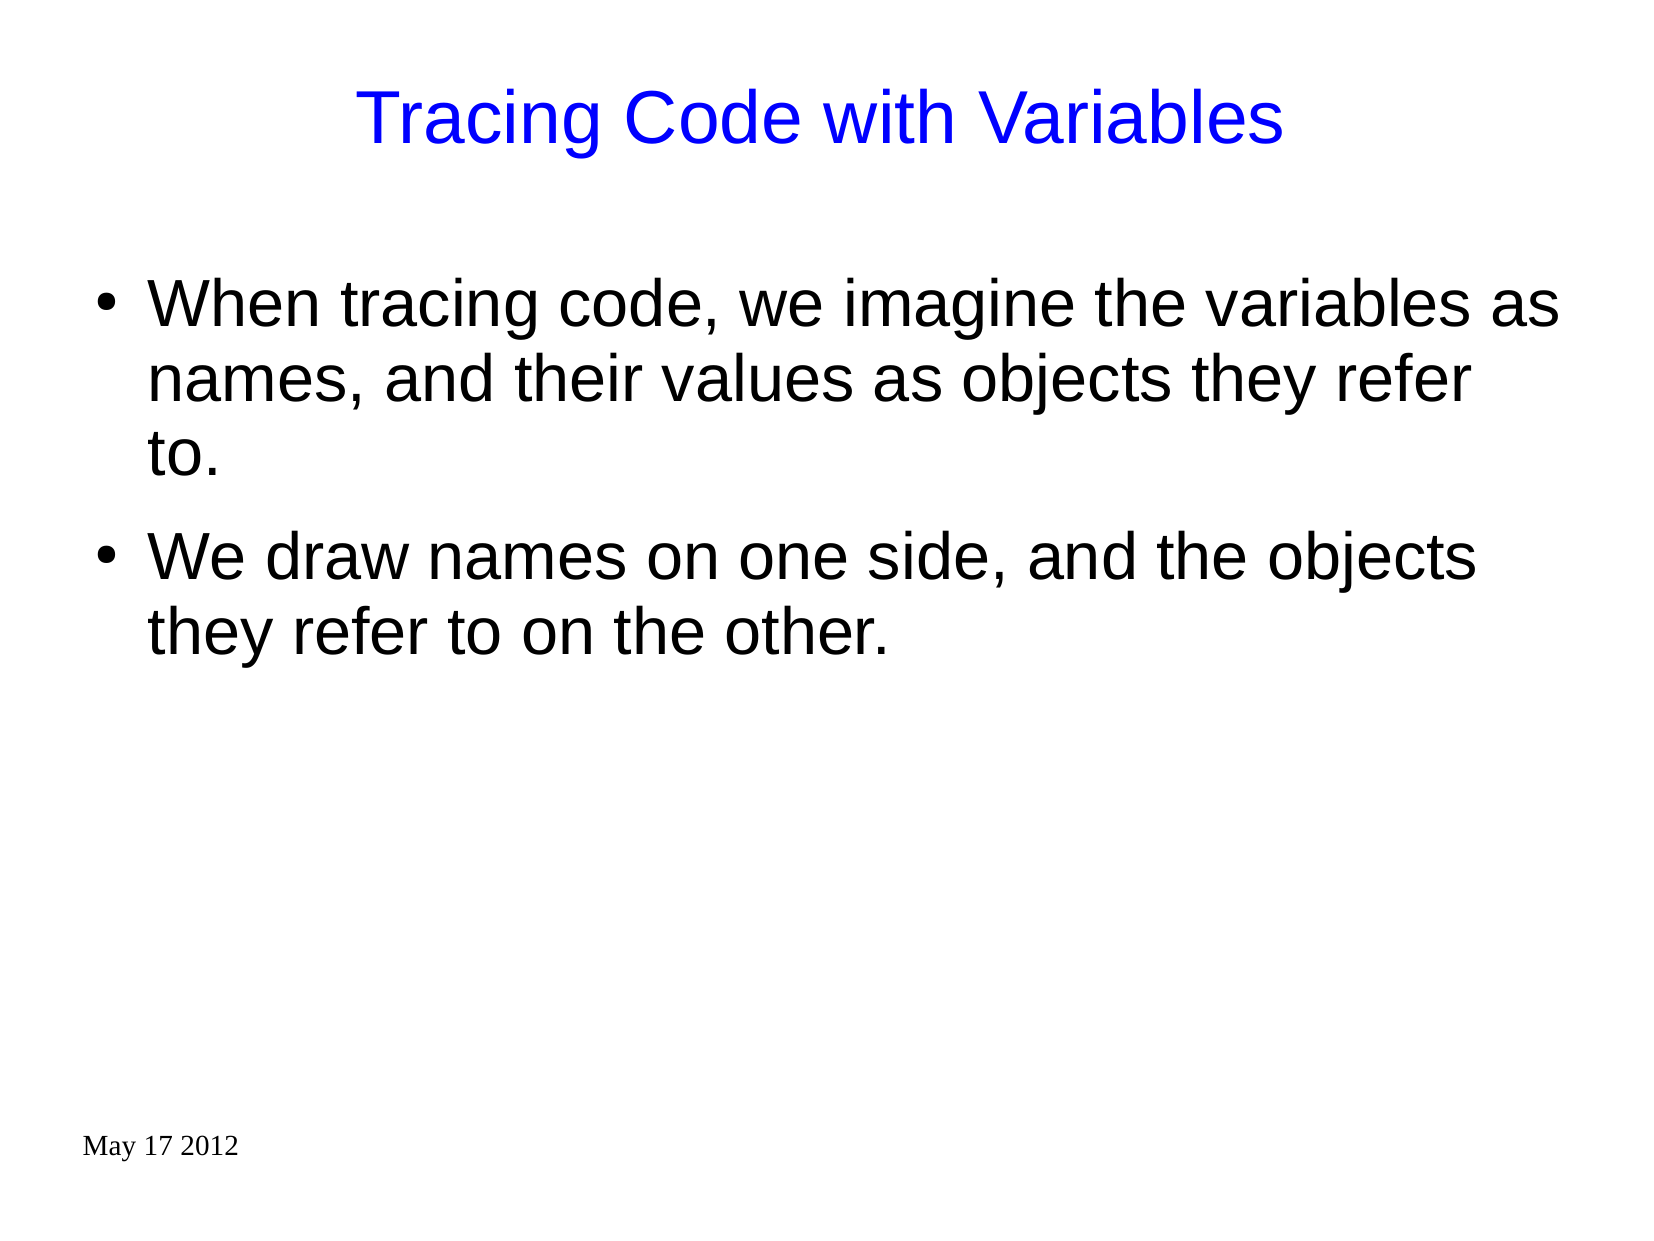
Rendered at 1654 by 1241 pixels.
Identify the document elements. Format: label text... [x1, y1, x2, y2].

title Tracing Code with Variables [76, 58, 1565, 178]
list When tracing code, we imagine the variables as names, and their values as objects they refer to. We draw names on one side, and the objects they refer to on the other. [76, 265, 1565, 668]
